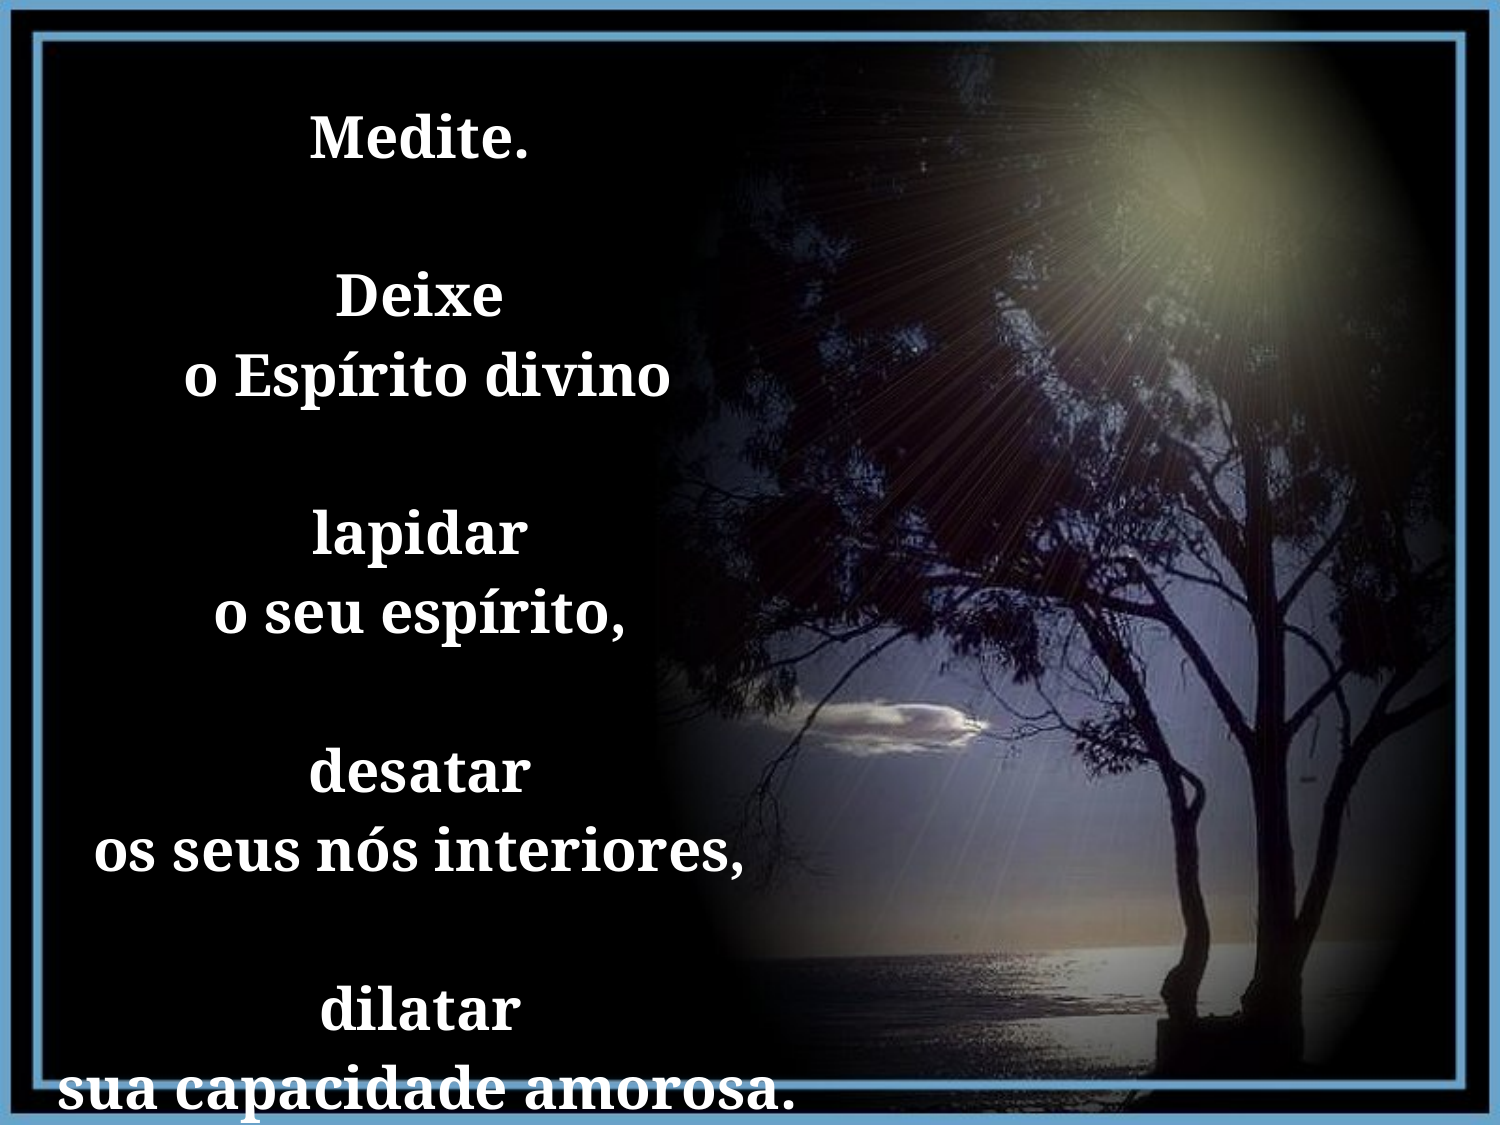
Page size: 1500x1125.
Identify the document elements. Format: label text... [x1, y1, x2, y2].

text_box Medite. Deixe o Espírito divino lapidar o seu espírito, desatar os seus nós interiores, dilatar sua capacidade amorosa. [29, 88, 827, 1125]
picture [0, 0, 1500, 1125]
